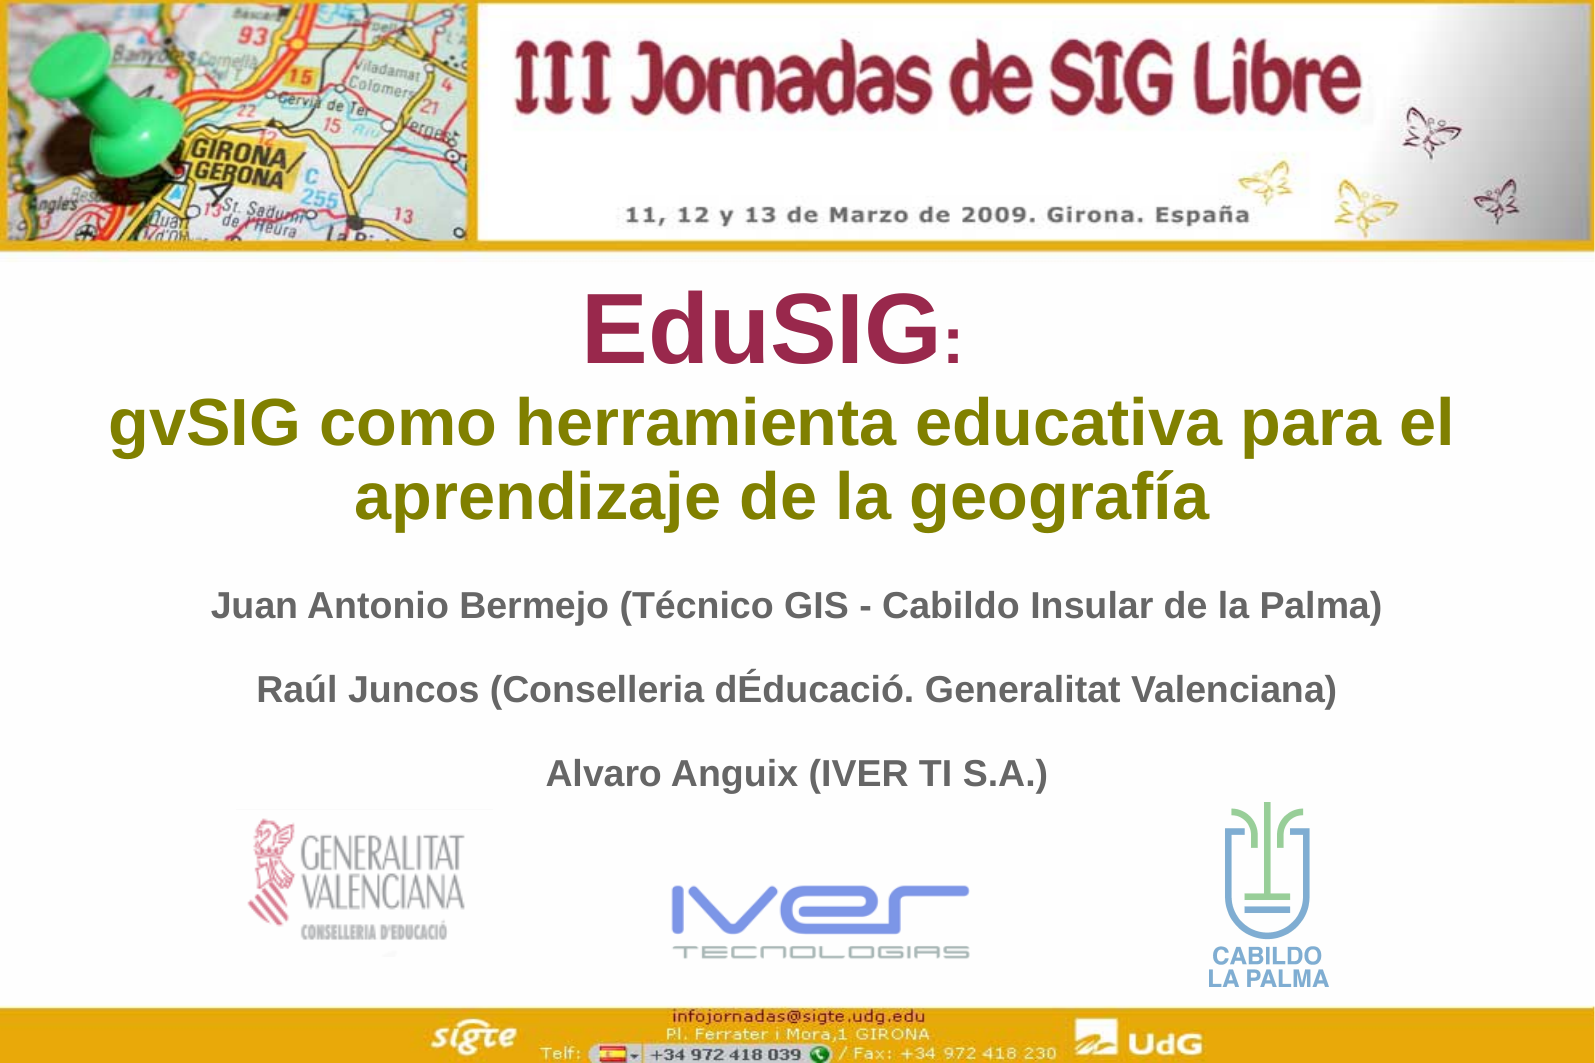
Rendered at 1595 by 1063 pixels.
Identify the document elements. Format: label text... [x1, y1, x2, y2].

picture [0, 0, 1595, 1063]
text_box Juan Antonio Bermejo (Técnico GIS - Cabildo Insular de la Palma) Raúl Juncos (Conselleria dÉducació. Generalitat Valenciana) Alvaro Anguix (IVER TI S.A.) [177, 577, 1418, 851]
text_box EduSIG: gvSIG como herramienta educativa para el aprendizaje de la geografía [59, 265, 1506, 542]
